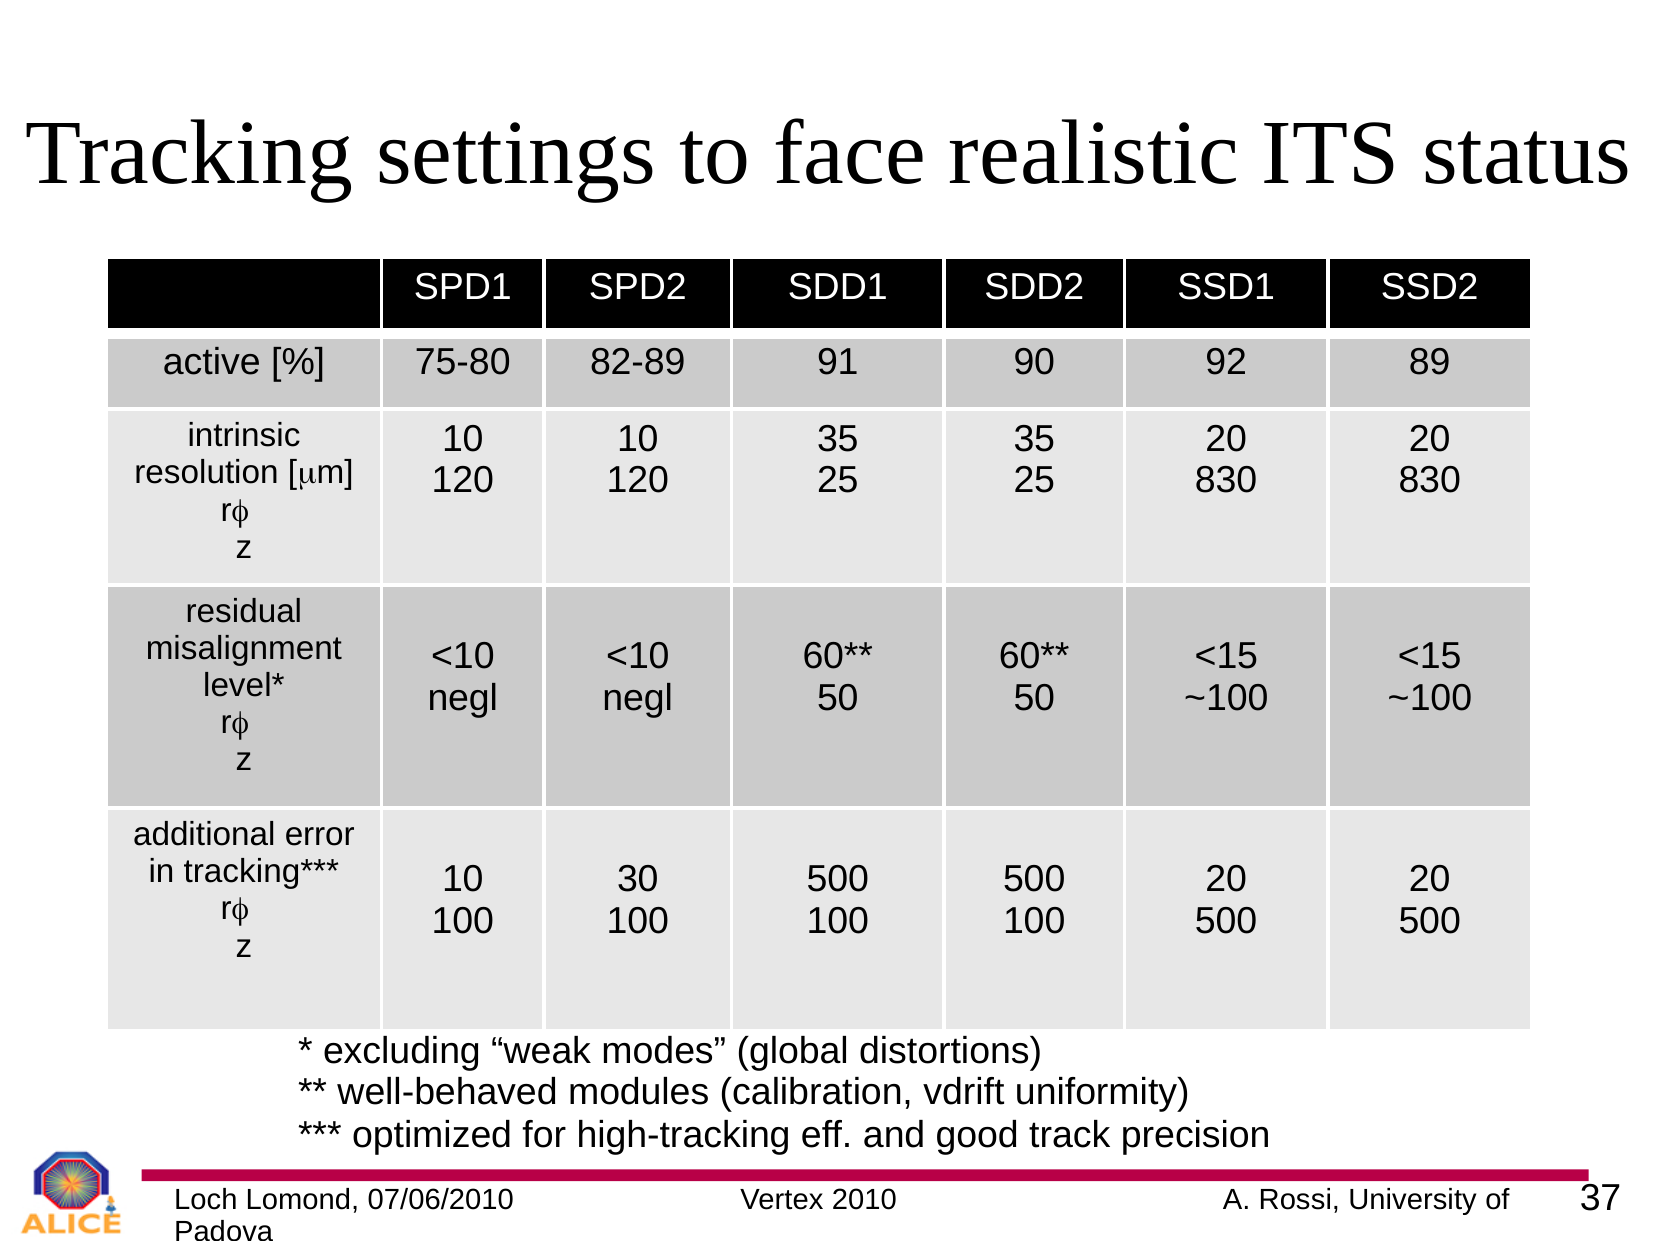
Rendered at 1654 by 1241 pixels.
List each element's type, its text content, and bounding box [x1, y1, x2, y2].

title Tracking settings to face realistic ITS status [17, 56, 1642, 250]
table_cell 75-80 [383, 339, 542, 407]
table_cell <15 ~100 [1126, 587, 1326, 806]
table_cell 20 500 [1330, 810, 1530, 1029]
table_header [108, 259, 380, 328]
table_cell 500 100 [733, 810, 942, 1021]
text_box 37 [1564, 1169, 1648, 1227]
table_header SSD2 [1330, 259, 1530, 328]
table_cell 82-89 [546, 339, 730, 407]
table_cell 10 120 [383, 411, 542, 583]
table_cell additional error in tracking*** r z [108, 810, 380, 1029]
table_header SSD1 [1126, 259, 1326, 328]
table_cell 92 [1126, 339, 1326, 407]
picture [11, 1146, 135, 1241]
text_box [141, 1169, 1564, 1182]
text_box Loch Lomond, 07/06/2010 Vertex 2010 A. Rossi, University of Padova [159, 1175, 1564, 1223]
table_cell 30 100 [546, 810, 730, 1021]
table_cell 89 [1330, 339, 1530, 407]
text_box * excluding “weak modes” (global distortions) ** well-behaved modules (calibration, vdrift uniformity) *** optimized for high-tracking eff. and good track precision [283, 1021, 1288, 1163]
table_cell 60** 50 [733, 587, 942, 806]
table_cell <10 negl [546, 587, 730, 806]
table_cell 60** 50 [946, 587, 1123, 806]
table_cell 10 100 [383, 810, 542, 1021]
table_cell residual misalignment level* r z [108, 587, 380, 806]
table_cell 500 100 [946, 810, 1123, 1021]
table_cell 20 830 [1330, 411, 1530, 583]
table_cell intrinsic resolution [mm] r z [108, 411, 380, 583]
table_cell 90 [946, 339, 1123, 407]
table_cell 35 25 [946, 411, 1123, 583]
table_cell 20 830 [1126, 411, 1326, 583]
table_cell 20 500 [1126, 810, 1326, 1029]
table_header SPD2 [546, 259, 730, 328]
table_cell 91 [733, 339, 942, 407]
table_cell <10 negl [383, 587, 542, 806]
table_header SDD1 [733, 259, 942, 328]
table_header SPD1 [383, 259, 542, 328]
table_cell active [%] [108, 339, 380, 407]
table_cell 35 25 [733, 411, 942, 583]
table_cell 10 120 [546, 411, 730, 583]
table_cell <15 ~100 [1330, 587, 1530, 806]
table_header SDD2 [946, 259, 1123, 328]
